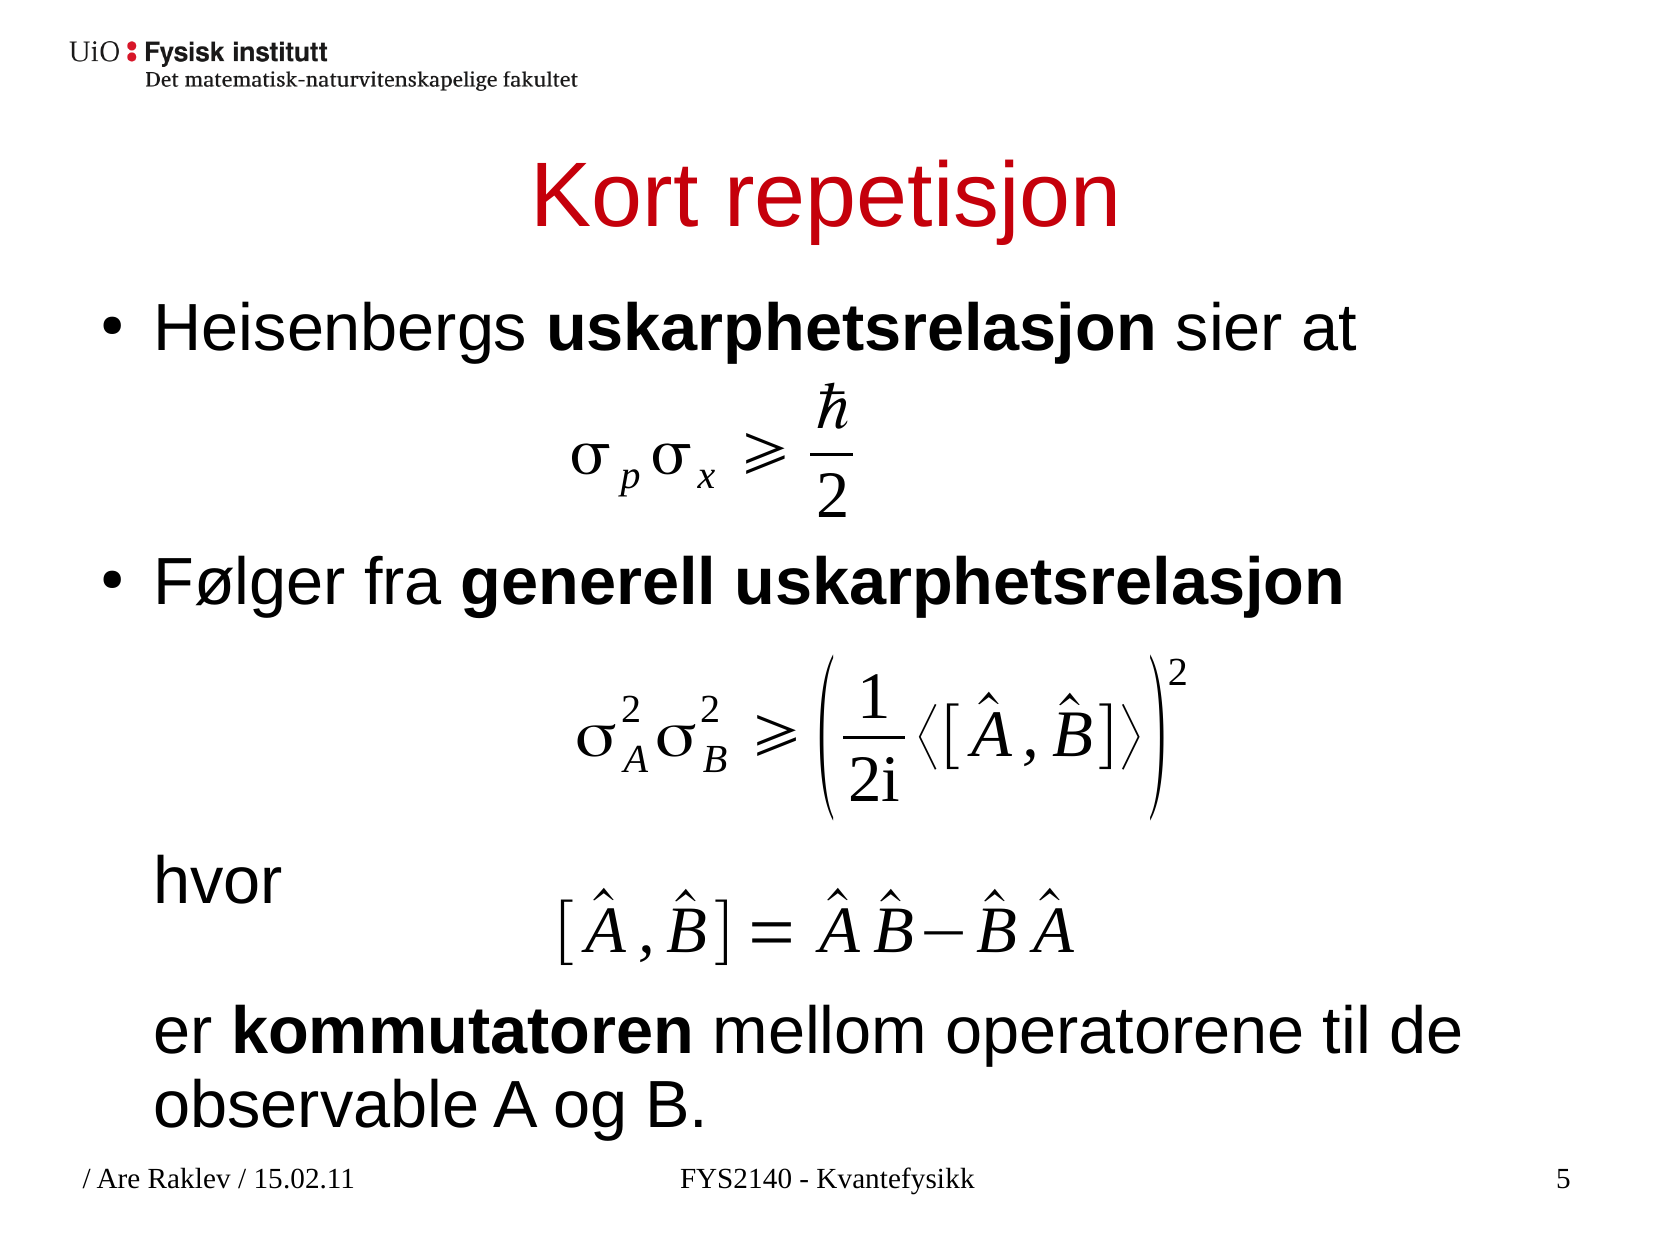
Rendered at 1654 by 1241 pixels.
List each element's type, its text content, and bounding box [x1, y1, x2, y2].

chart [568, 649, 1194, 825]
list Heisenbergs uskarphetsrelasjon sier at Følger fra generell uskarphetsrelasjon hvor er kommutatoren mellom operatorene til de observable A og B. [82, 290, 1613, 1140]
picture [68, 37, 581, 93]
title Kort repetisjon [82, 90, 1571, 290]
chart [550, 885, 1080, 970]
chart [562, 367, 863, 533]
